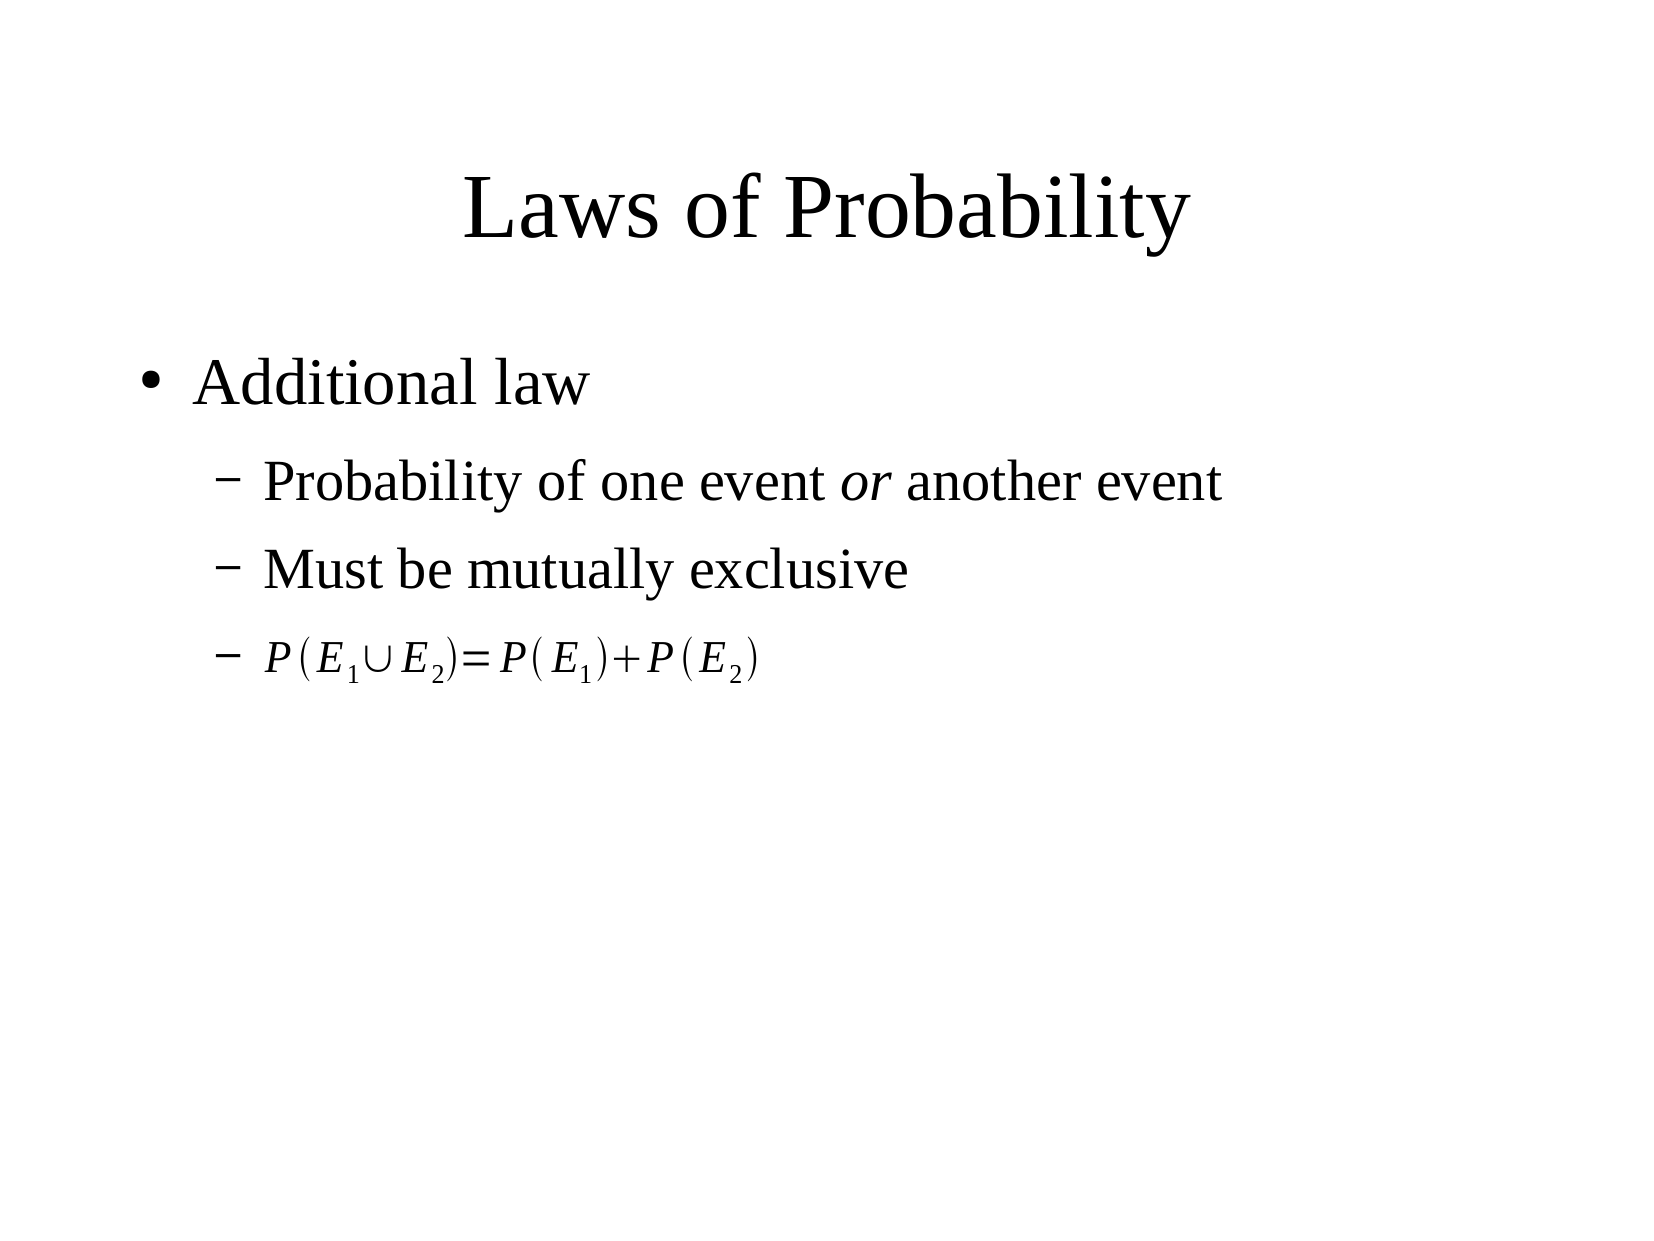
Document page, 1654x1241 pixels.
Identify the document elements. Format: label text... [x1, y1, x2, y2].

title Laws of Probability [121, 102, 1534, 311]
chart [251, 632, 770, 691]
list Additional law Probability of one event or another event Must be mutually exclusive [121, 344, 1534, 703]
